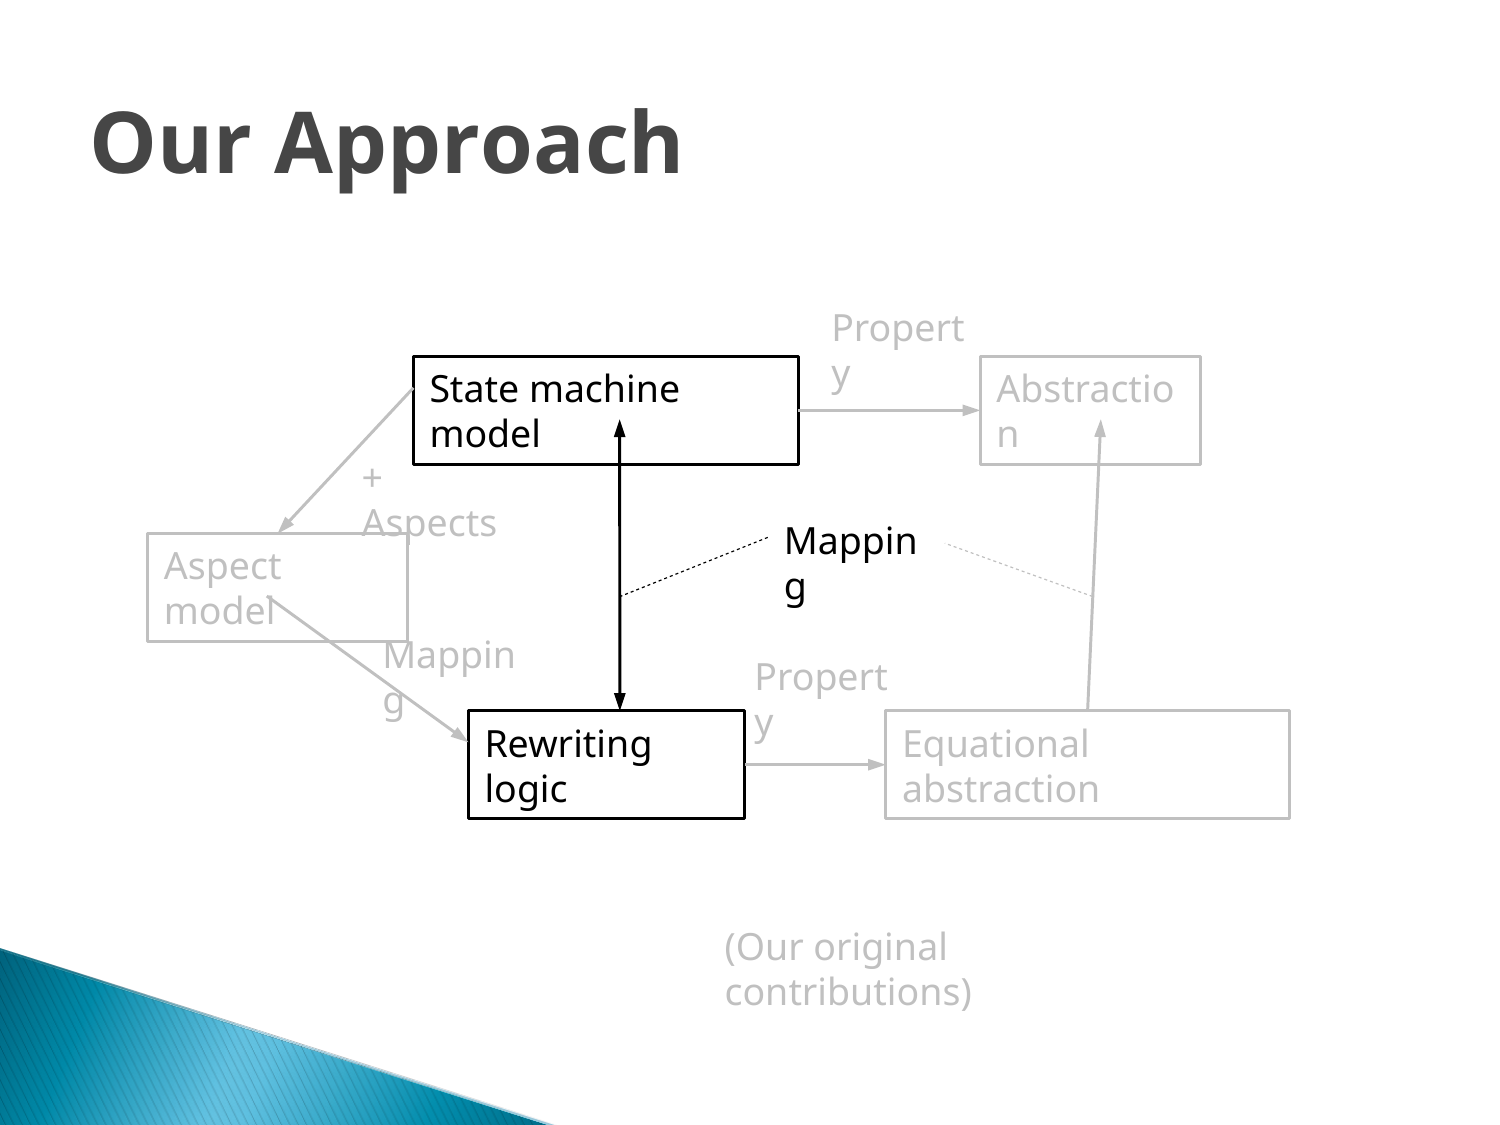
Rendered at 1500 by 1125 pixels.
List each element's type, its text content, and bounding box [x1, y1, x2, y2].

text_box State machine model [413, 356, 799, 420]
text_box Abstraction [980, 356, 1201, 420]
text_box Rewriting logic [468, 710, 745, 774]
text_box Aspect model [147, 533, 408, 597]
title Our Approach [75, 20, 1426, 257]
text_box Property [738, 643, 913, 707]
text_box + Aspects [345, 445, 544, 508]
text_box Equational abstraction [885, 710, 1290, 774]
text_box (Our original contributions) [709, 915, 1182, 976]
text_box Mapping [767, 507, 945, 571]
text_box Mapping [366, 621, 543, 728]
text_box Property [814, 295, 990, 359]
